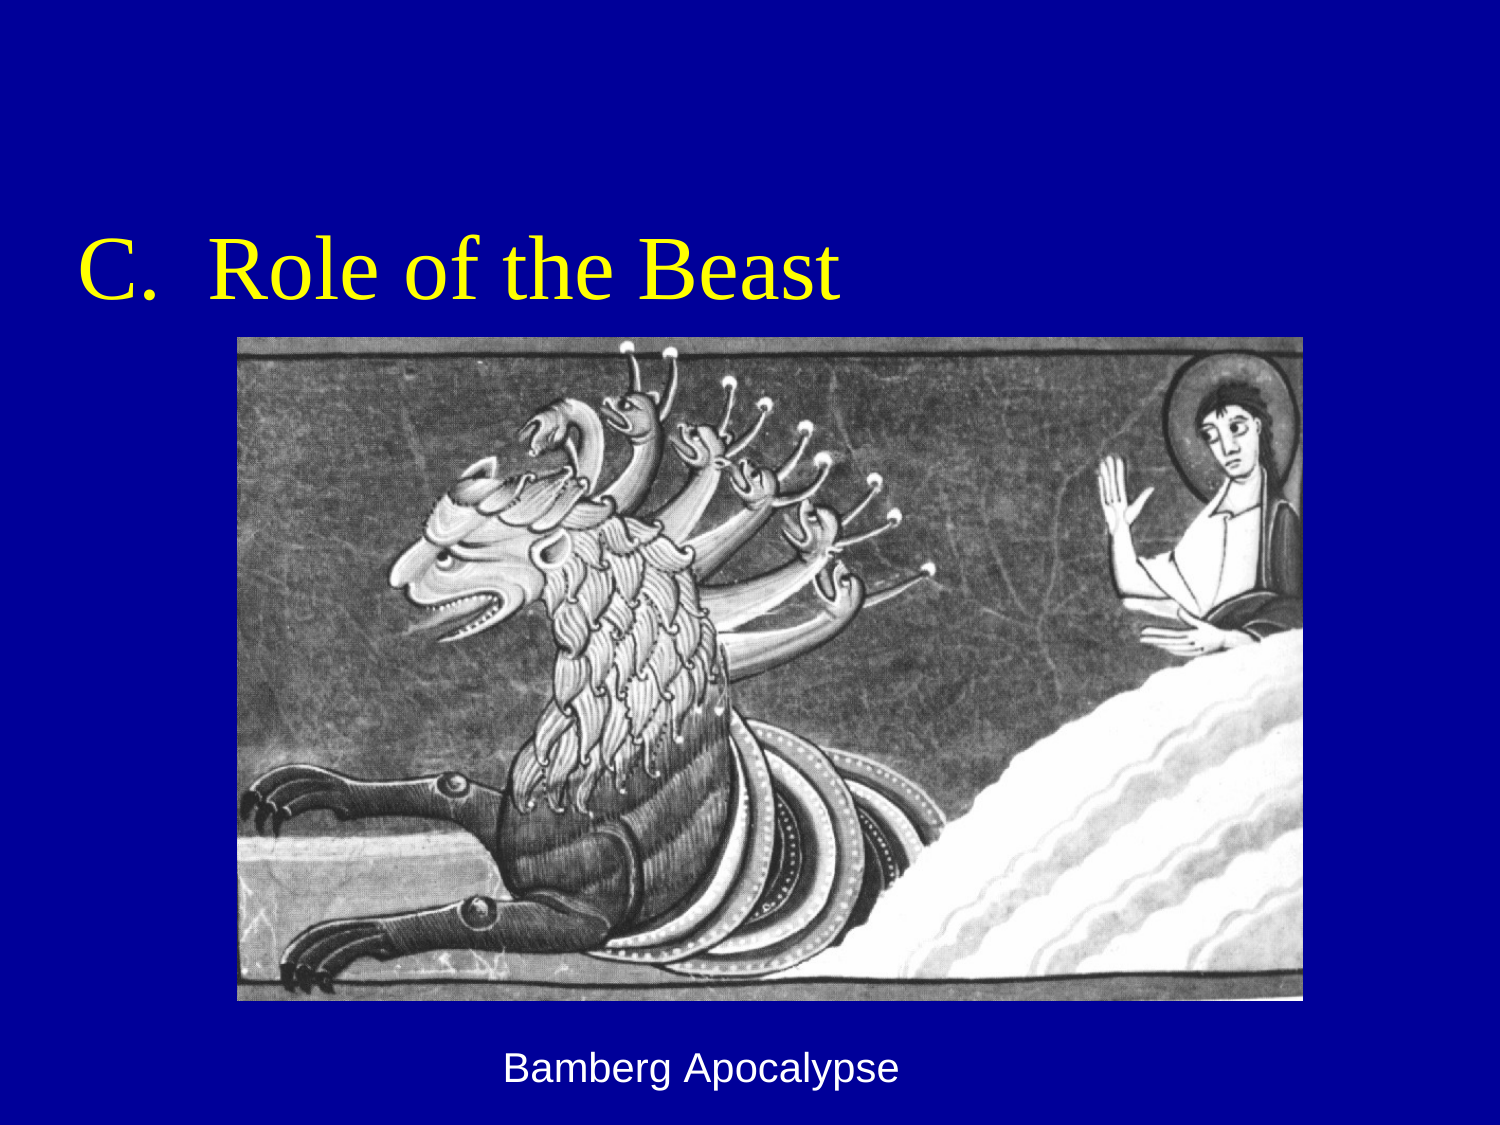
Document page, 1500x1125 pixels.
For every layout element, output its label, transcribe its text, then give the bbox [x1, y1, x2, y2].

text_box Bamberg Apocalypse [487, 1037, 1251, 1100]
title C. Role of the Beast [62, 174, 1338, 363]
picture [237, 337, 1303, 1001]
